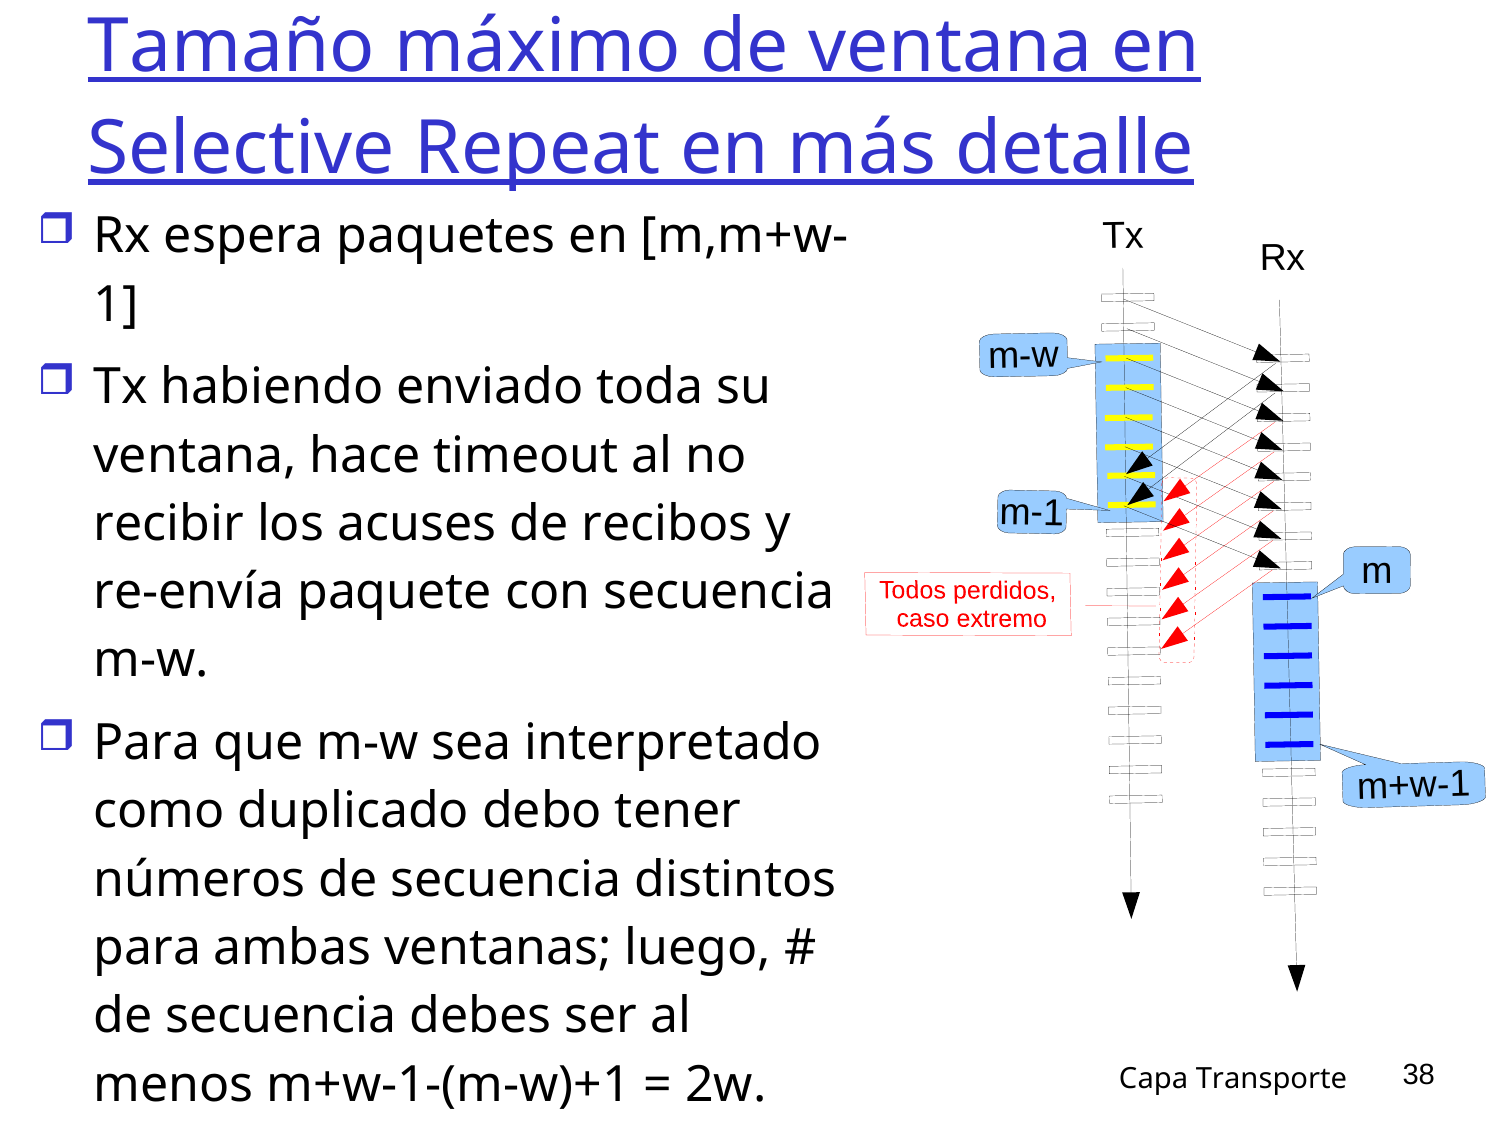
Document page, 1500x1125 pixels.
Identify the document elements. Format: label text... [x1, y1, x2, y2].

title Tamaño máximo de ventana en Selective Repeat en más detalle [87, 0, 1463, 188]
list Rx espera paquetes en [m,m+w-1] Tx habiendo enviado toda su ventana, hace timeout al no recibir los acuses de recibos y re-envía paquete con secuencia m-w. Para que m-w sea interpretado como duplicado debo tener números de secuencia distintos para ambas ventanas; luego, # de secuencia debes ser al menos m+w-1-(m-w)+1 = 2w. [37, 199, 863, 1090]
chart [844, 220, 1494, 999]
